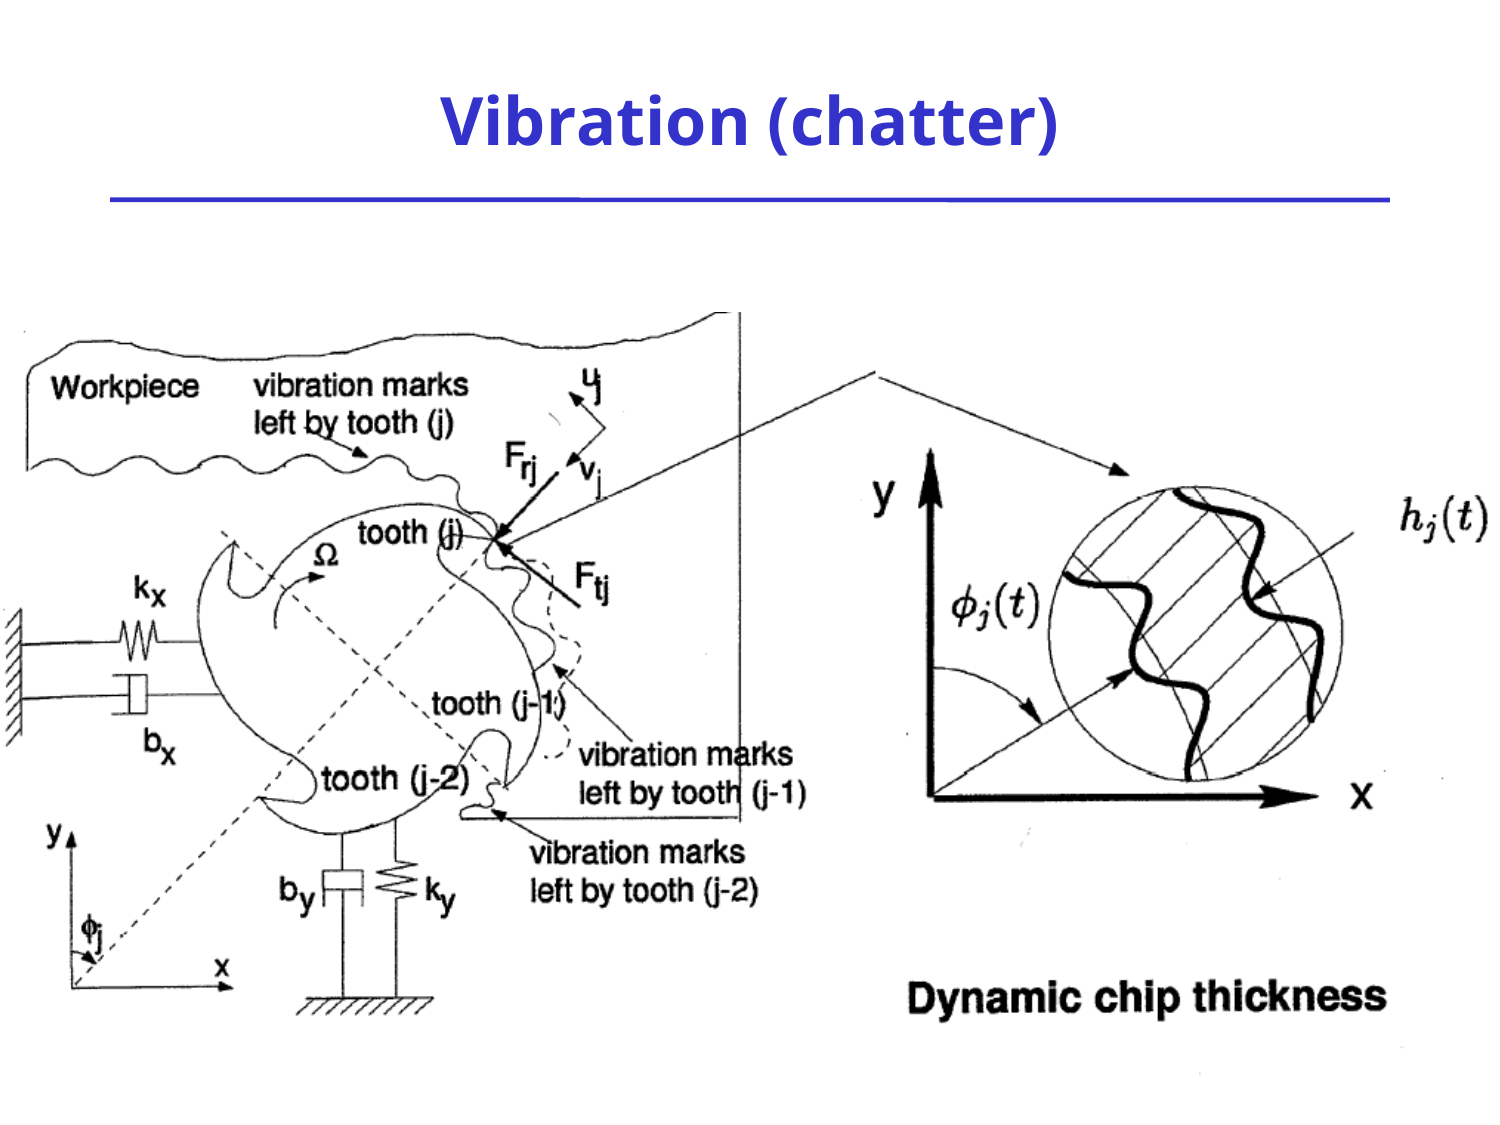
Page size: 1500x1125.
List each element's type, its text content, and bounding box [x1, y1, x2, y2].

picture [0, 312, 1500, 1075]
title Vibration (chatter) [112, 50, 1388, 188]
